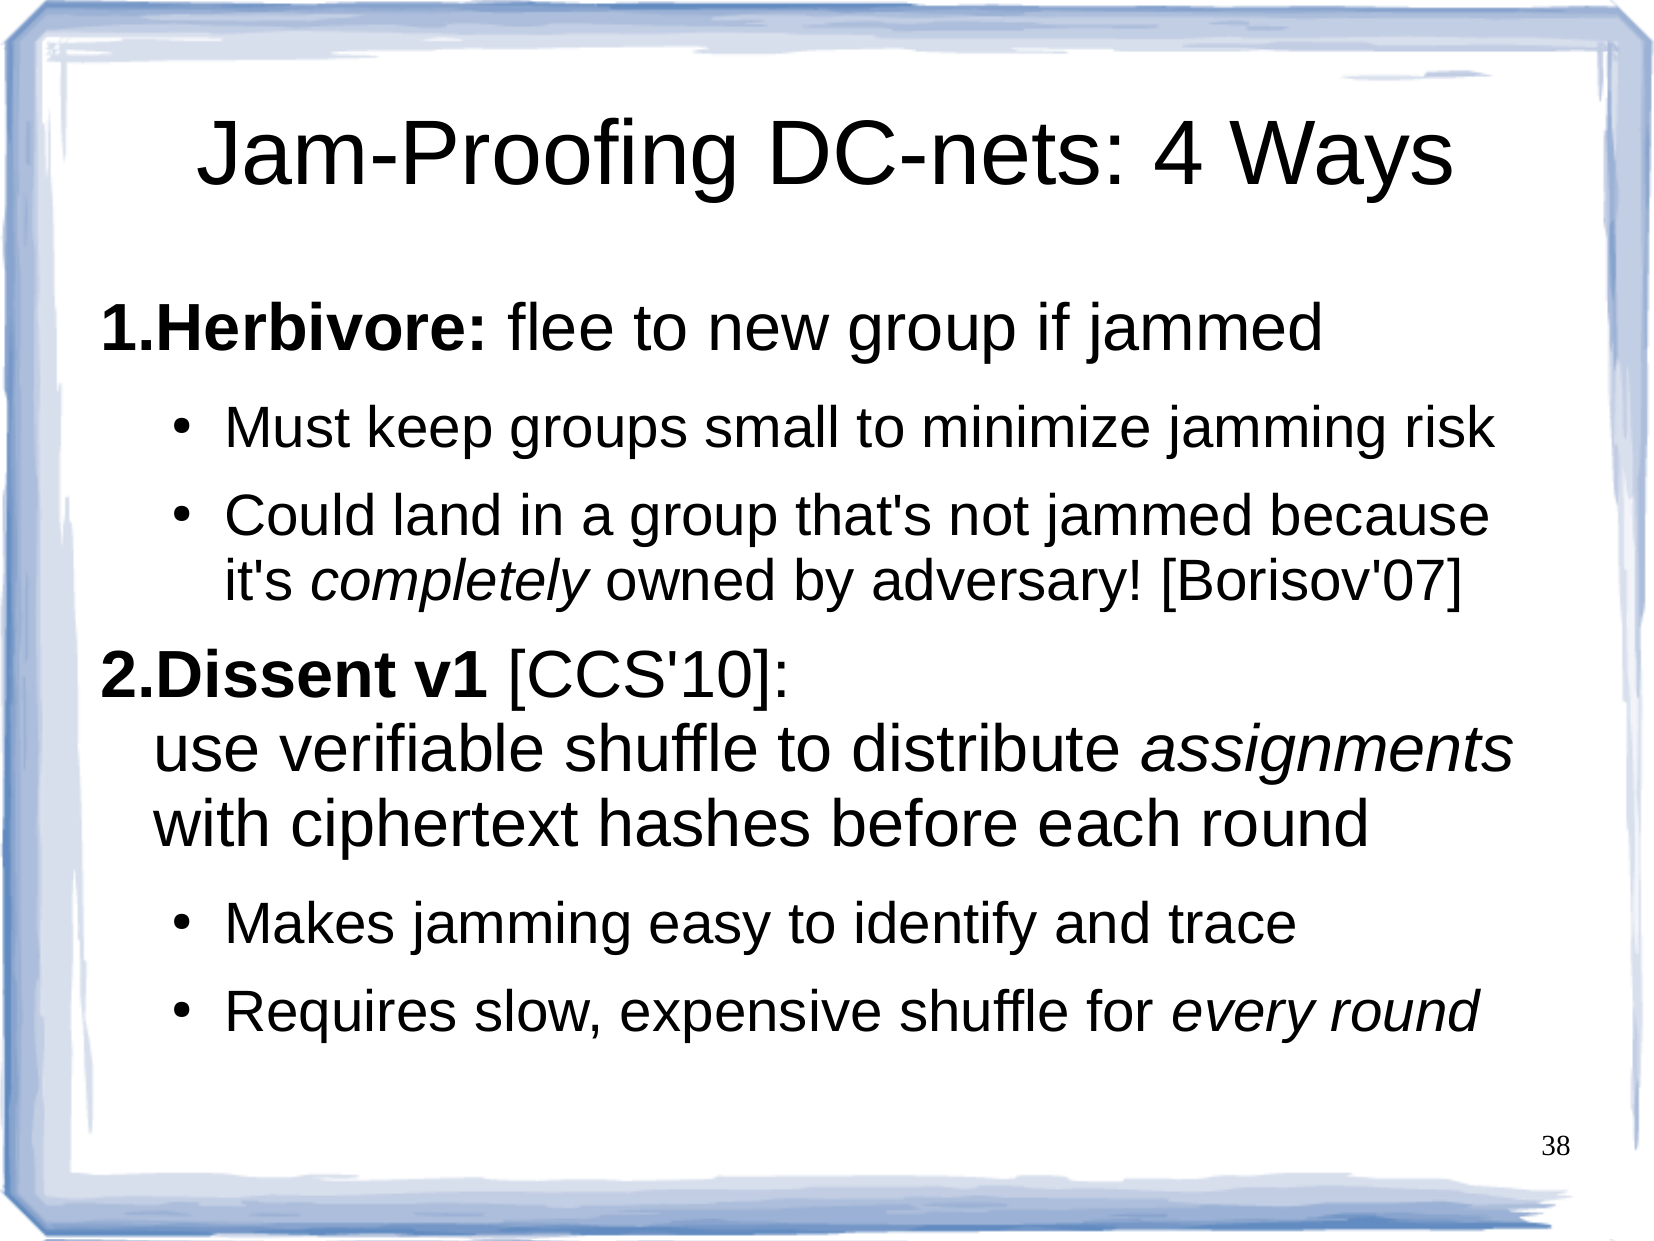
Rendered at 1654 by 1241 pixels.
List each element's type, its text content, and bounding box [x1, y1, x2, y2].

title Jam-Proofing DC-nets: 4 Ways [82, 49, 1571, 257]
list Herbivore: flee to new group if jammed Must keep groups small to minimize jamming risk Could land in a group that's not jammed because it's completely owned by adversary! [Borisov'07] Dissent v1 [CCS'10]: use verifiable shuffle to distribute assignments with ciphertext hashes before each round Makes jamming easy to identify and trace Requires slow, expensive shuffle for every round [82, 290, 1571, 1109]
picture [0, 0, 1654, 1241]
